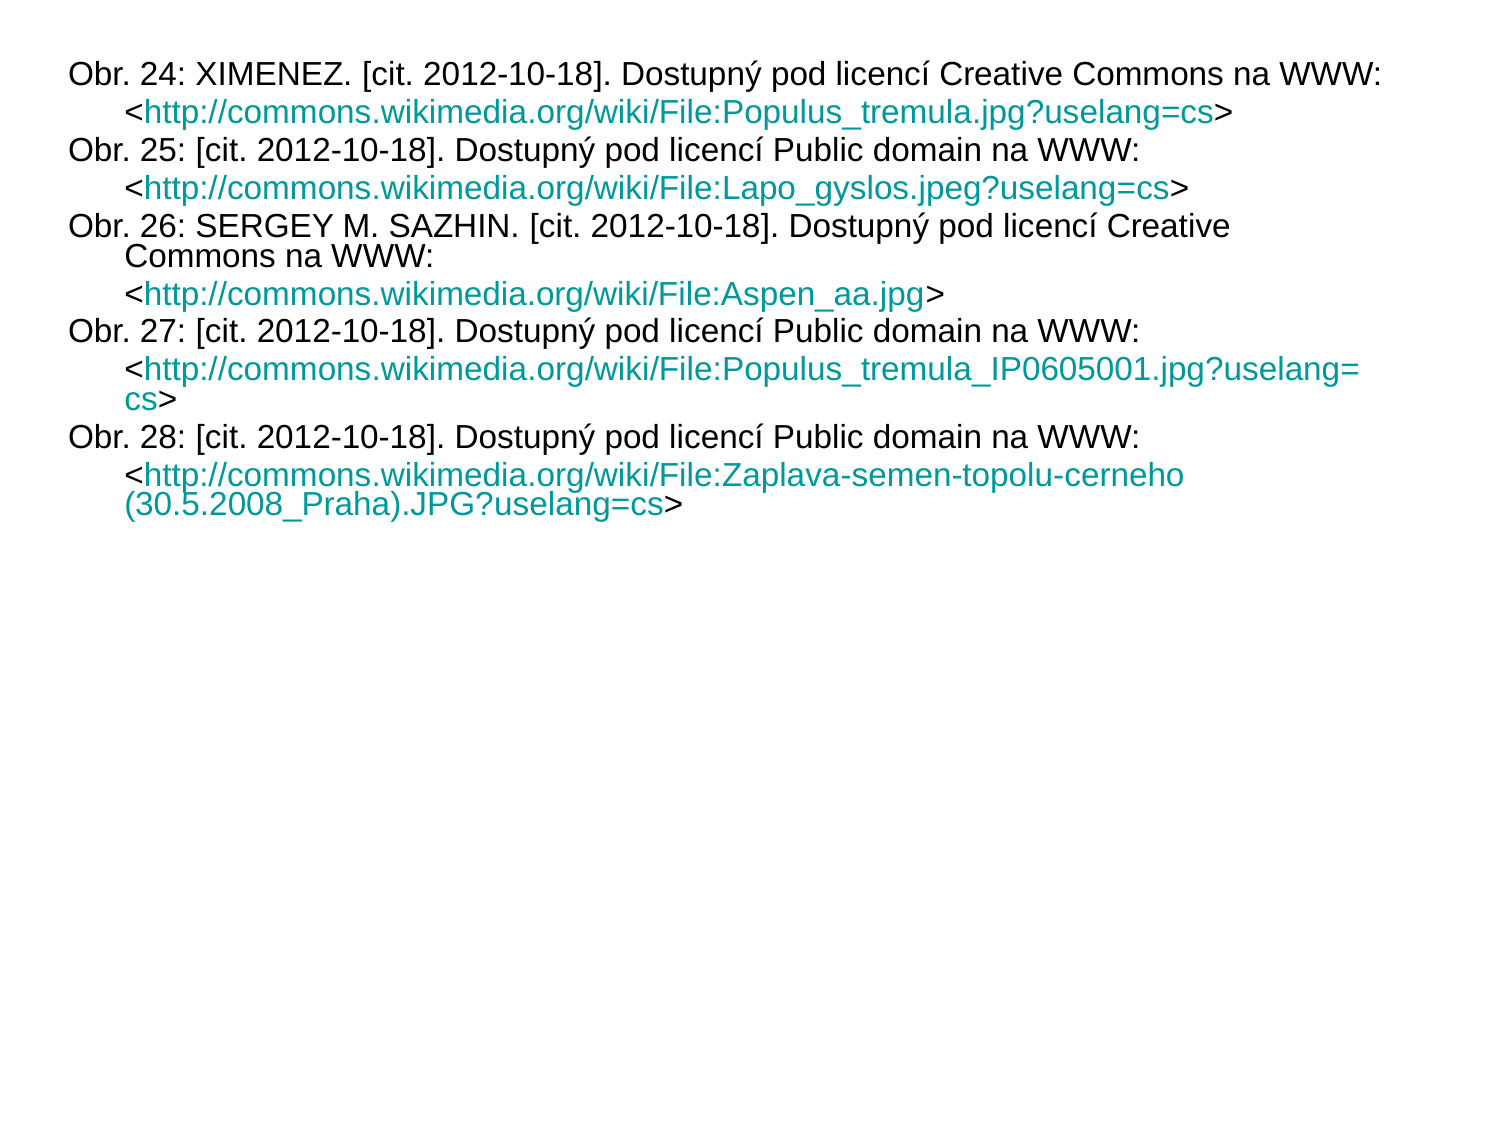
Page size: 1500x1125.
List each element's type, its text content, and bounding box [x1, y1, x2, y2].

list Obr. 24: XIMENEZ. [cit. 2012-10-18]. Dostupný pod licencí Creative Commons na WWW: <http://commons.wikimedia.org/wiki/File:Populus_tremula.jpg?uselang=cs> Obr. 25: [cit. 2012-10-18]. Dostupný pod licencí Public domain na WWW: <http://commons.wikimedia.org/wiki/File:Lapo_gyslos.jpeg?uselang=cs> Obr. 26: SERGEY M. SAZHIN. [cit. 2012-10-18]. Dostupný pod licencí Creative Commons na WWW: <http://commons.wikimedia.org/wiki/File:Aspen_aa.jpg> Obr. 27: [cit. 2012-10-18]. Dostupný pod licencí Public domain na WWW: <http://commons.wikimedia.org/wiki/File:Populus_tremula_IP0605001.jpg?uselang=cs> Obr. 28: [cit. 2012-10-18]. Dostupný pod licencí Public domain na WWW: <http://commons.wikimedia.org/wiki/File:Zaplava-semen-topolu-cerneho(30.5.2008_Praha).JPG?uselang=cs> [53, 54, 1404, 816]
